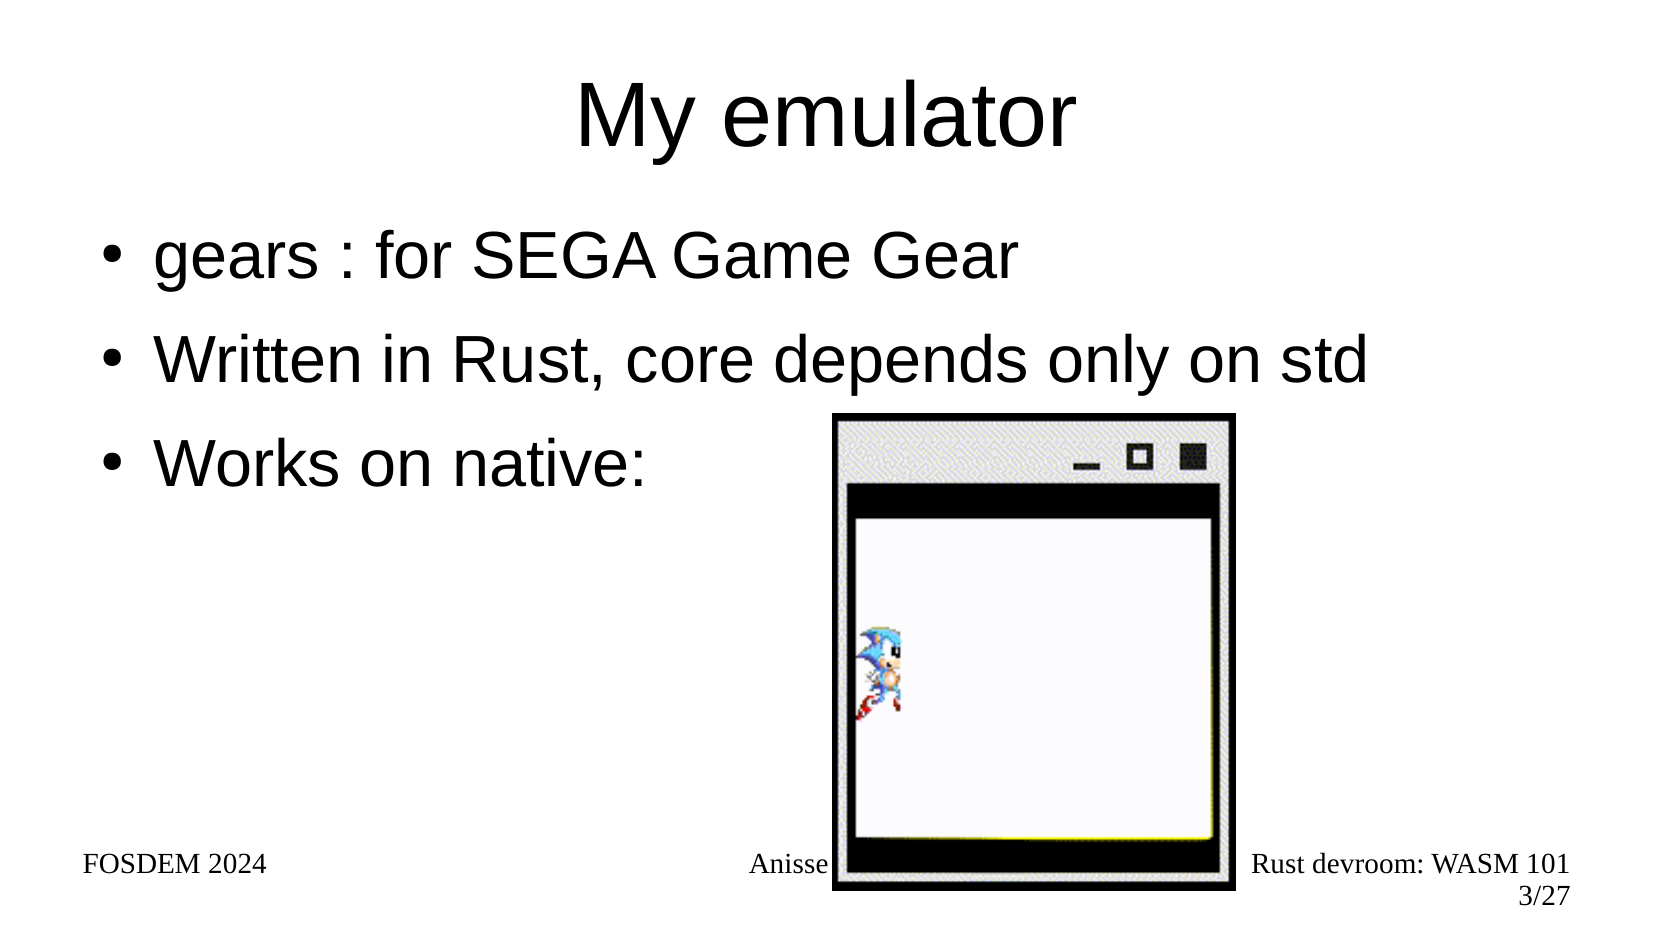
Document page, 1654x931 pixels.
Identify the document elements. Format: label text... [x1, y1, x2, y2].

picture [832, 413, 1236, 892]
title My emulator [82, 37, 1571, 193]
list gears : for SEGA Game Gear Written in Rust, core depends only on std Works on native: [82, 217, 1571, 758]
